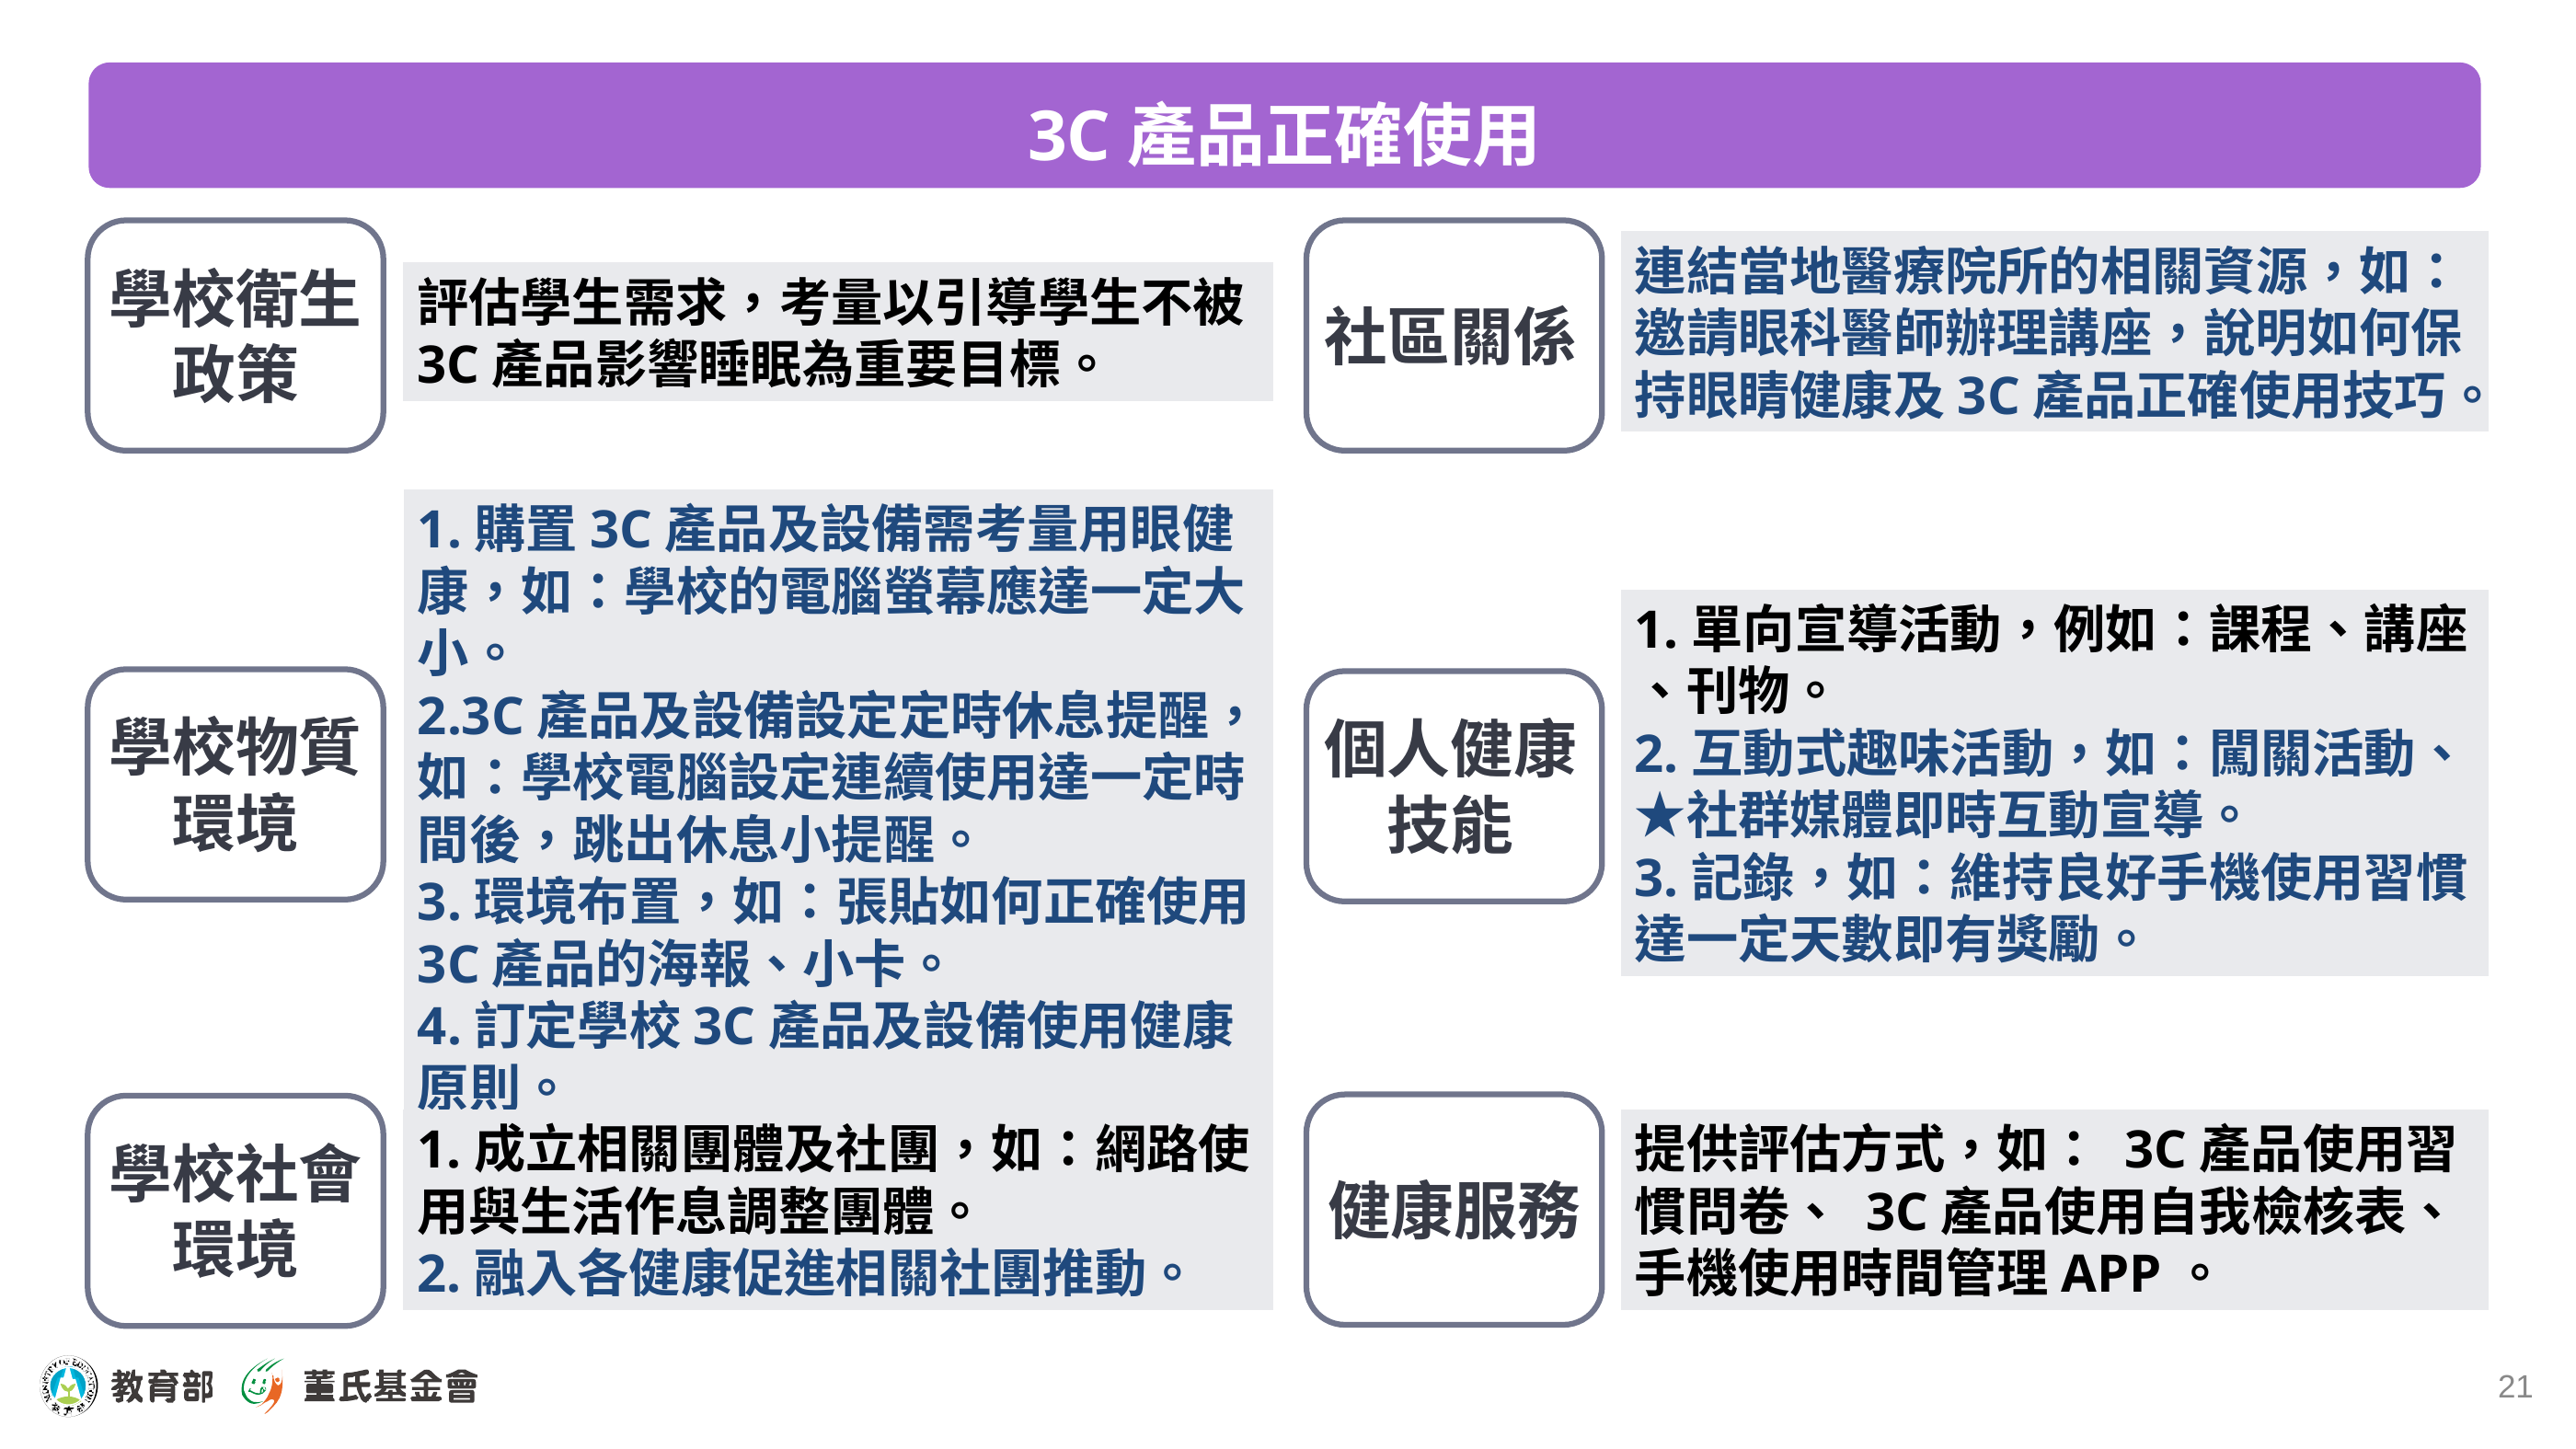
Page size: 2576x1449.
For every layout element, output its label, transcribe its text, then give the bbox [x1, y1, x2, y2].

text_box 社區關係 [1303, 290, 1598, 380]
text_box 1.成立相關團體及社團，如：網路使用與生活作息調整團體。 2.融入各健康促進相關社團推動。 [403, 1110, 1273, 1310]
text_box 21 [2484, 1350, 2555, 1420]
text_box 健康服務 [1306, 1165, 1602, 1254]
text_box 學校衛生政策 [87, 252, 384, 418]
text_box 個人健康技能 [1303, 703, 1598, 868]
text_box 連結當地醫療院所的相關資源，如：邀請眼科醫師辦理講座，說明如何保持眼睛健康及3C產品正確使用技巧。 [1621, 231, 2489, 431]
text_box 學校社會環境 [87, 1127, 384, 1293]
text_box 3C產品正確使用 [88, 62, 2481, 189]
text_box 評估學生需求，考量以引導學生不被3C產品影響睡眠為重要目標。 [403, 262, 1273, 401]
text_box 學校物質環境 [87, 701, 384, 867]
text_box 1.單向宣導活動，例如：課程、講座 、刊物。 2.互動式趣味活動，如：闖關活動、★社群媒體即時互動宣導。 3.記錄，如：維持良好手機使用習慣達一定天數即有獎勵。 [1621, 590, 2489, 976]
text_box 1.購置3C產品及設備需考量用眼健康，如：學校的電腦螢幕應達一定大小。 2.3C產品及設備設定定時休息提醒，如：學校電腦設定連續使用達一定時間後，跳出休息小提醒。 3.環境布置，如：張貼如何正確使用3C產品的海報、小卡。 4.訂定學校3C產品及設備使用健康原則。 [404, 489, 1273, 1110]
text_box 提供評估方式，如： 3C產品使用習慣問卷、 3C產品使用自我檢核表、手機使用時間管理APP。 [1621, 1110, 2489, 1310]
